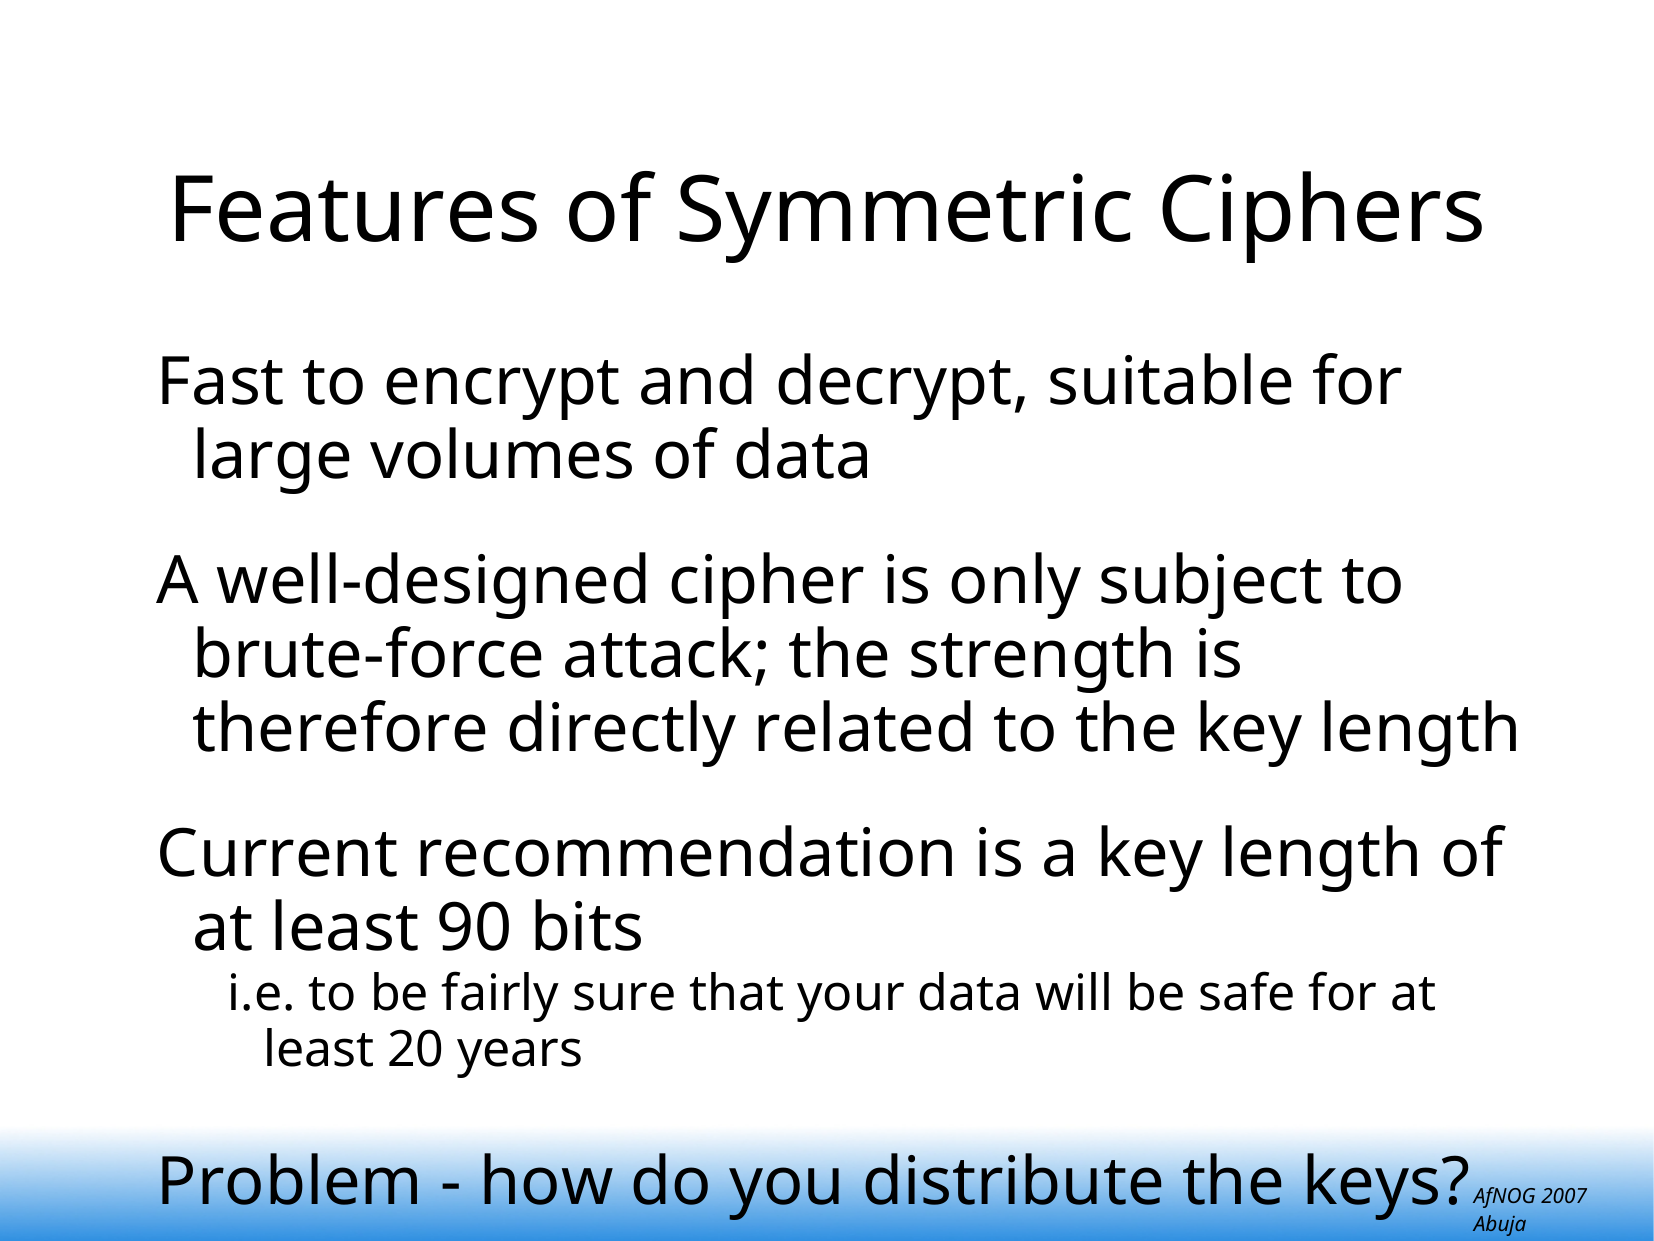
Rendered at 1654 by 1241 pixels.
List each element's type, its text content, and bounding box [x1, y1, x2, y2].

title Features of Symmetric Ciphers [121, 102, 1534, 310]
list Fast to encrypt and decrypt, suitable for large volumes of data A well-designed cipher is only subject to brute-force attack; the strength is therefore directly related to the key length Current recommendation is a key length of at least 90 bits i.e. to be fairly sure that your data will be safe for at least 20 years Problem - how do you distribute the keys? [121, 344, 1538, 1127]
picture [0, 1124, 1654, 1241]
